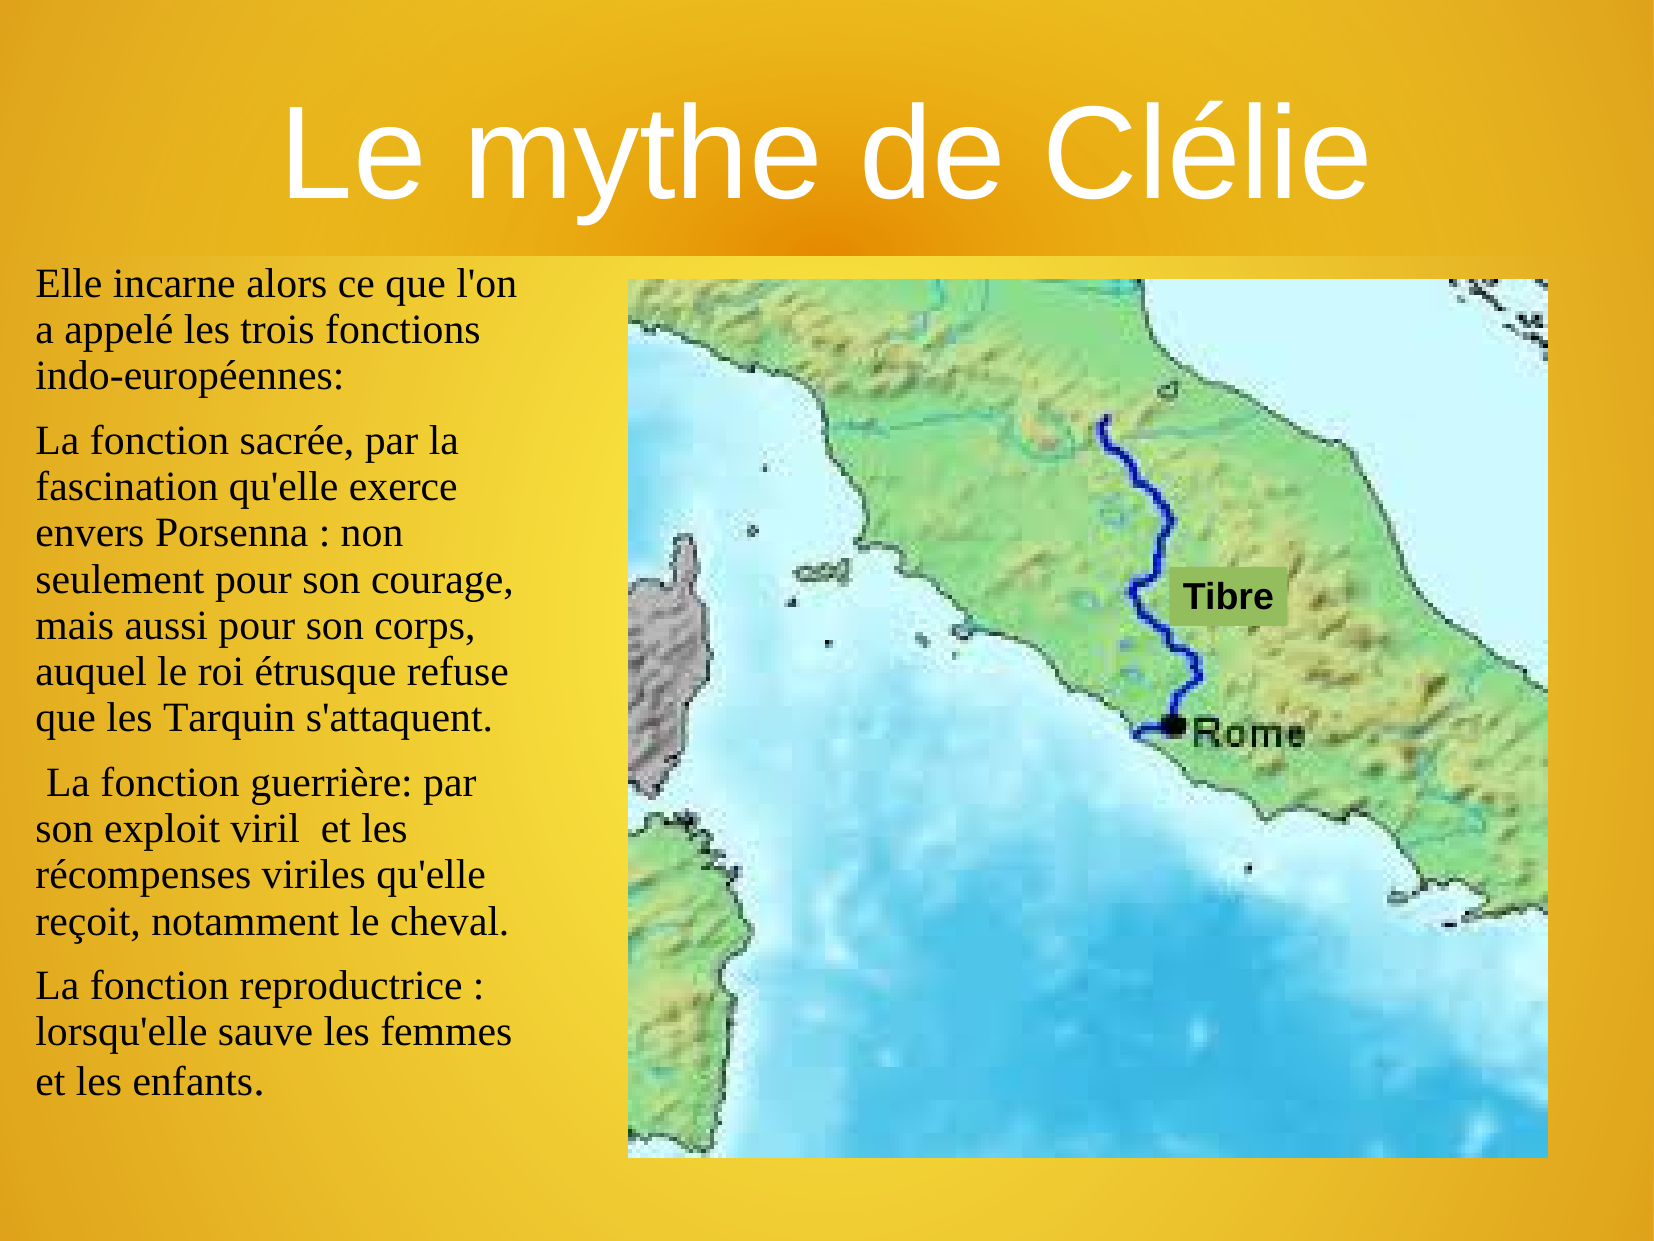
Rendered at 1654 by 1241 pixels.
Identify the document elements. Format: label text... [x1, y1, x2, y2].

title Le mythe de Clélie [82, 49, 1571, 257]
text_box Elle incarne alors ce que l'on a appelé les trois fonctions indo-européennes: La fonction sacrée, par la fascination qu'elle exerce envers Porsenna : non seulement pour son courage, mais aussi pour son corps, auquel le roi étrusque refuse que les Tarquin s'attaquent. La fonction guerrière: par son exploit viril et les récompenses viriles qu'elle reçoit, notamment le cheval. La fonction reproductrice : lorsqu'elle sauve les femmes et les enfants. [35, 260, 544, 1193]
text_box Tibre [1169, 566, 1288, 626]
picture [628, 279, 1548, 1158]
